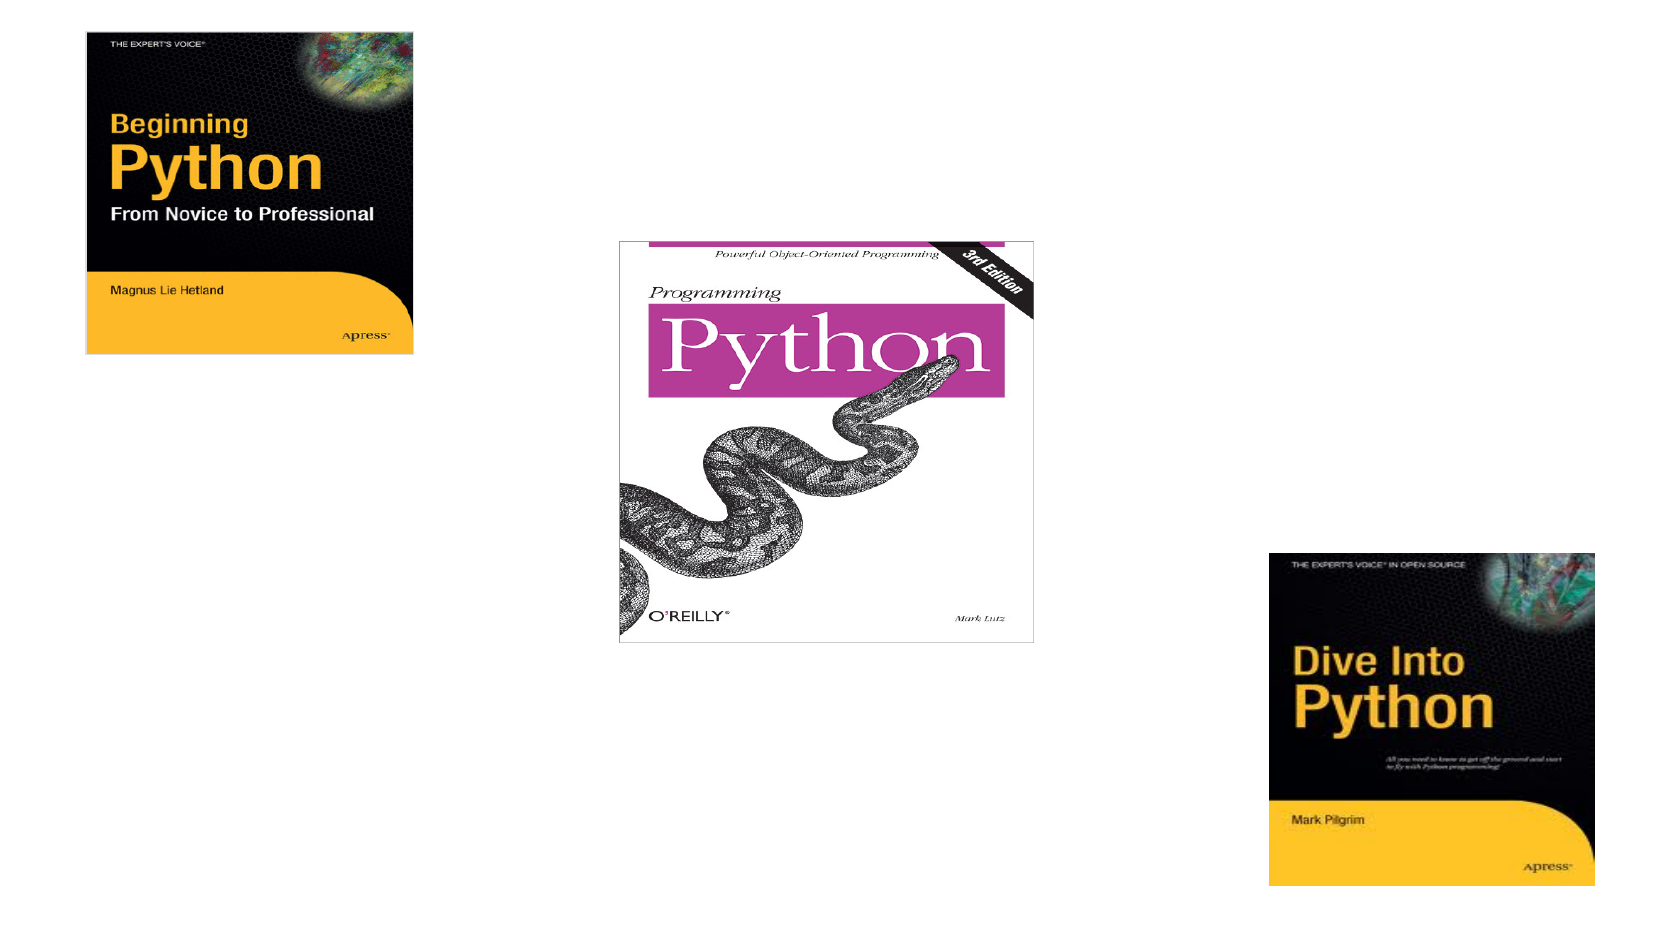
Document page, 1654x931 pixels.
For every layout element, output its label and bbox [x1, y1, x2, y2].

picture [1269, 553, 1595, 886]
picture [85, 31, 414, 355]
picture [619, 241, 1034, 643]
